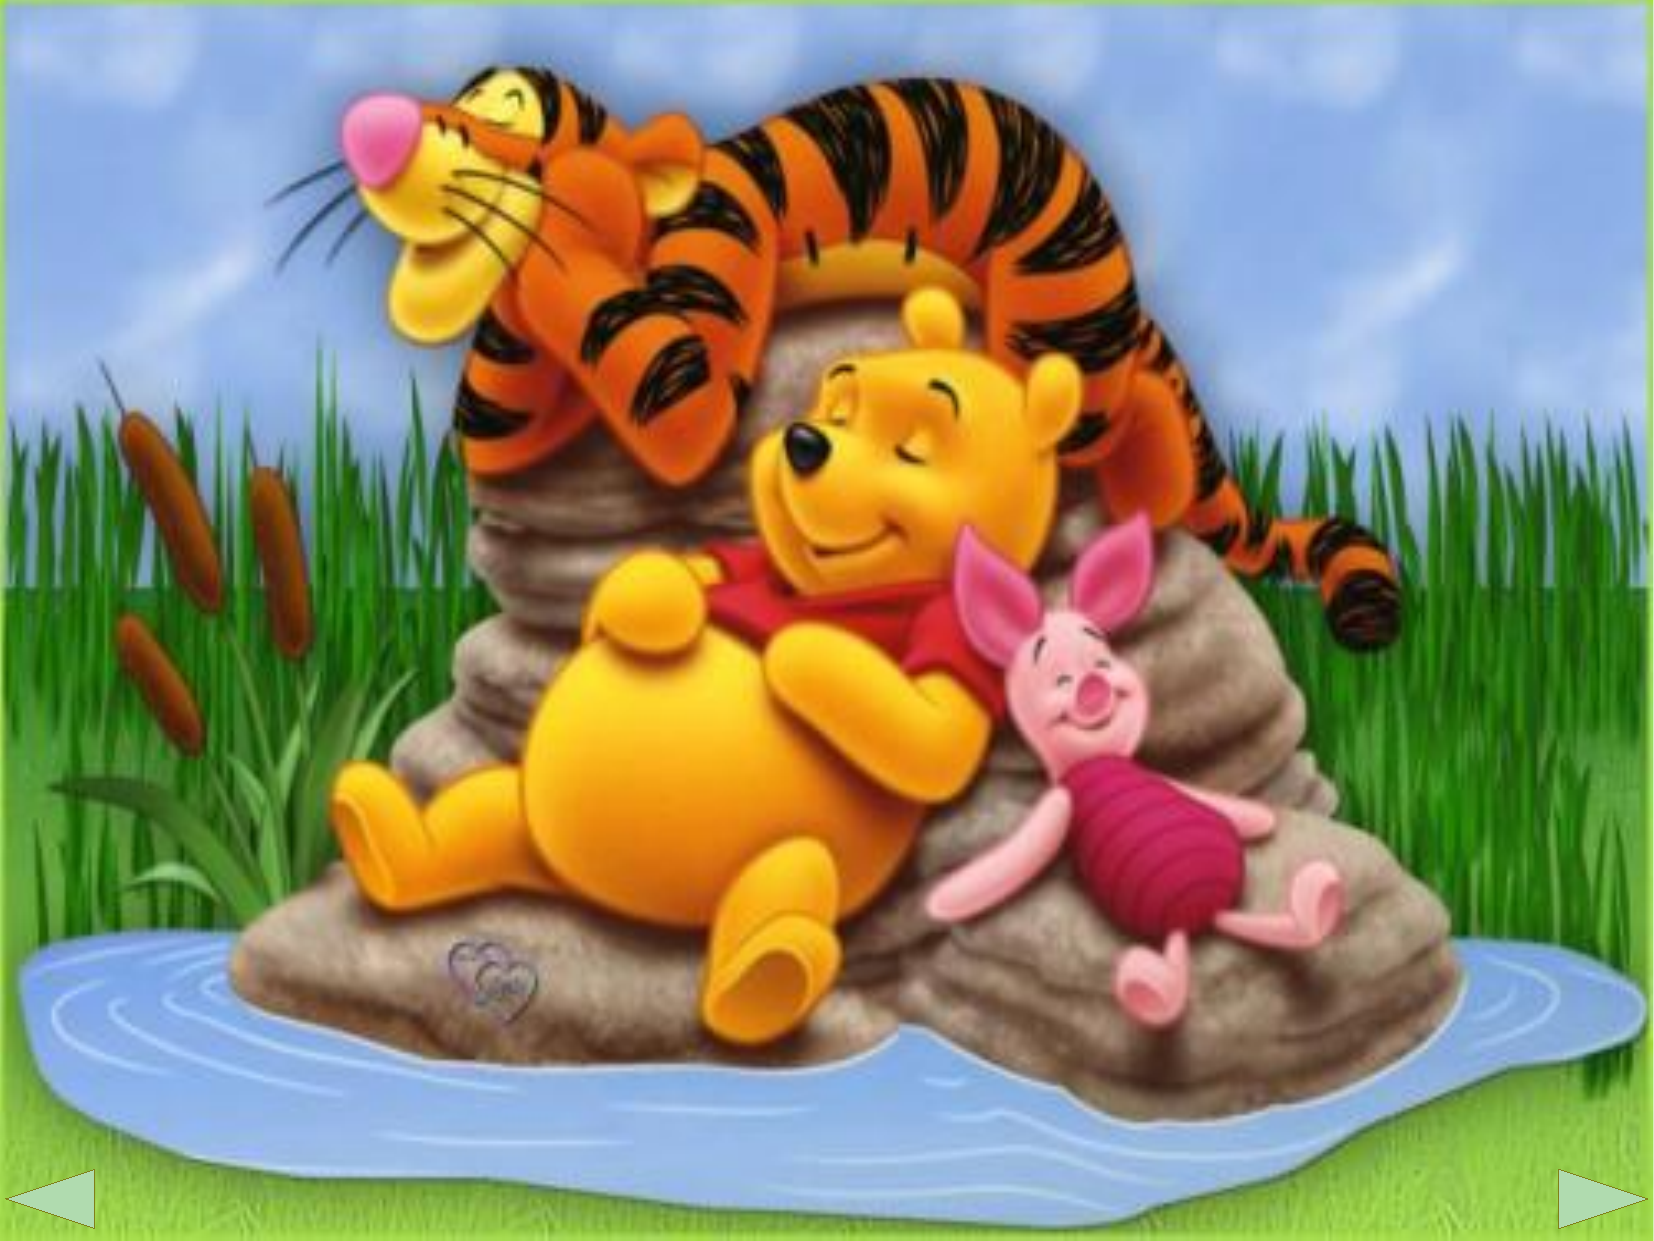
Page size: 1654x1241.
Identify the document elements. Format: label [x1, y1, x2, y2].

text_box [5, 1169, 95, 1229]
text_box [1558, 1169, 1648, 1229]
picture [0, 0, 1654, 1241]
